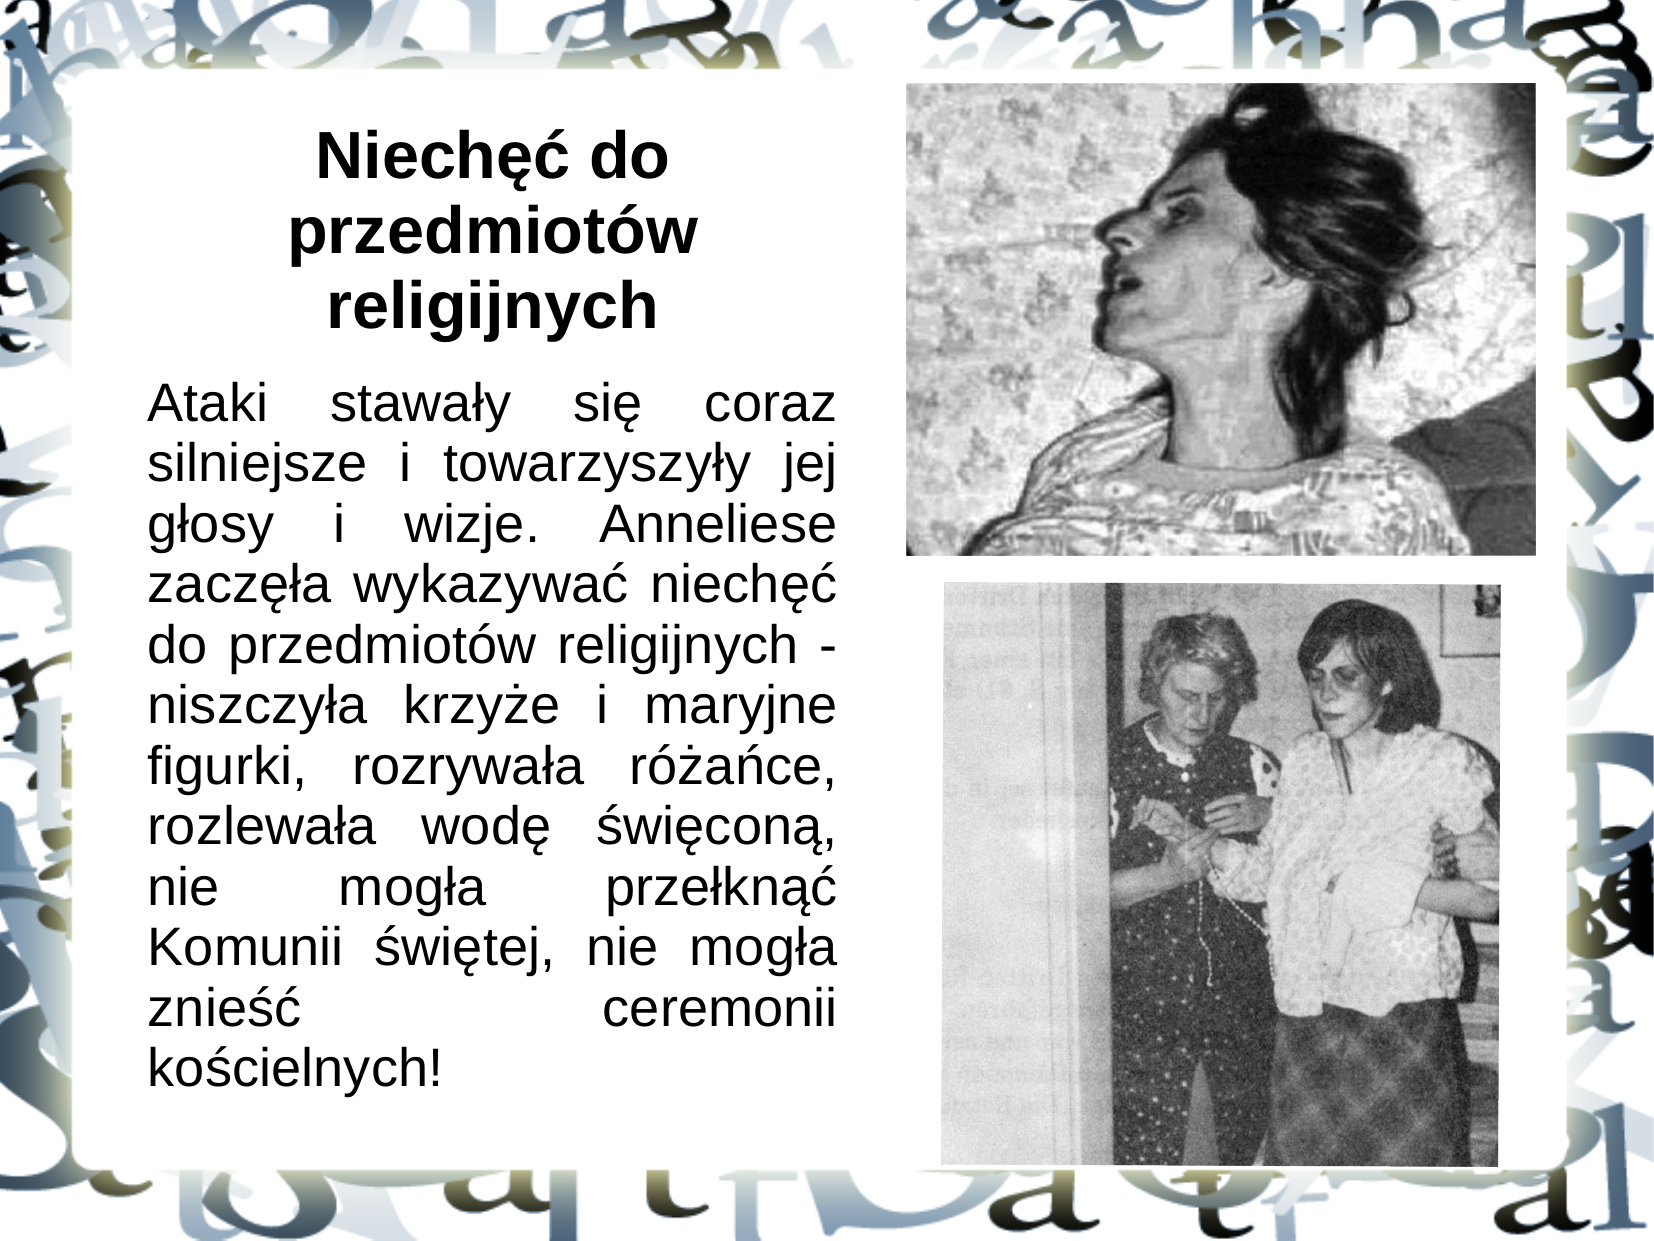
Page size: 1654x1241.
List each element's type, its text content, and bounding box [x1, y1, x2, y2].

list Niechęć do przedmiotów religijnych Ataki stawały się coraz silniejsze i towarzyszyły jej głosy i wizje. Anneliese zaczęła wykazywać niechęć do przedmiotów religijnych - niszczyła krzyże i maryjne figurki, rozrywała różańce, rozlewała wodę święconą, nie mogła przełknąć Komunii świętej, nie mogła znieść ceremonii kościelnych! [76, 118, 839, 1108]
picture [0, 0, 1654, 1241]
